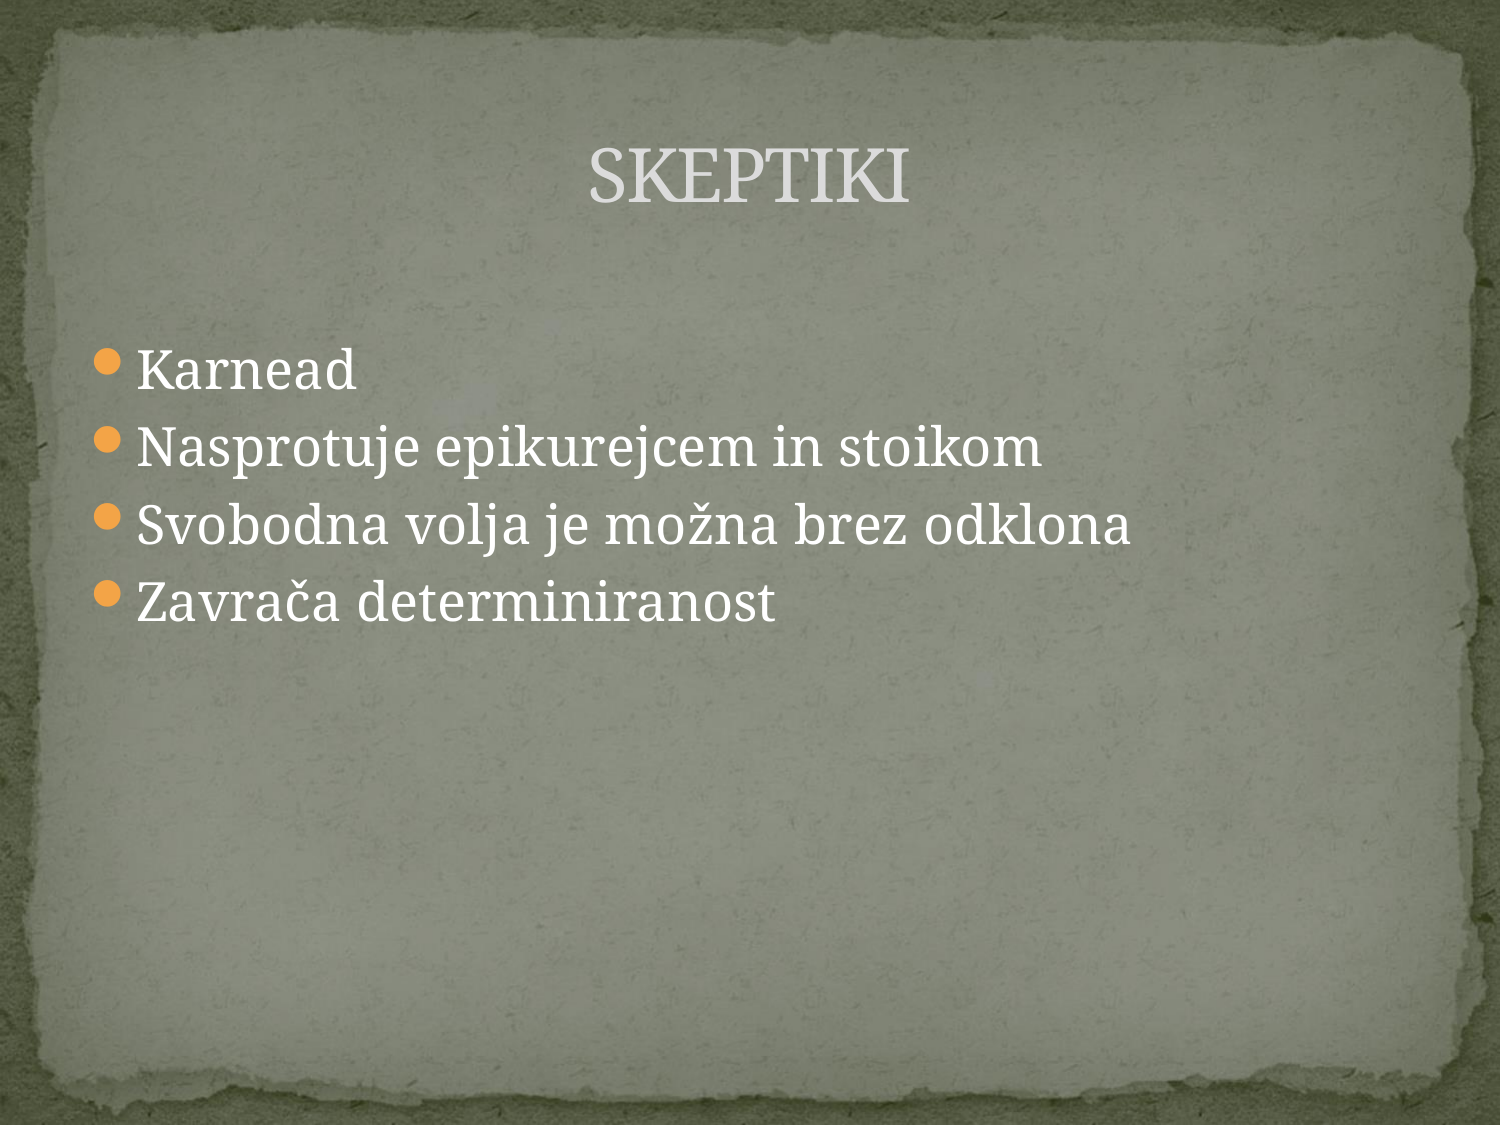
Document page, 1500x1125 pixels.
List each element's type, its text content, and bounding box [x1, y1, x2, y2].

picture [0, 0, 1500, 1125]
title SKEPTIKI [75, 24, 1425, 225]
list Karnead Nasprotuje epikurejcem in stoikom Svobodna volja je možna brez odklona Zavrača determiniranost [75, 249, 1400, 1000]
